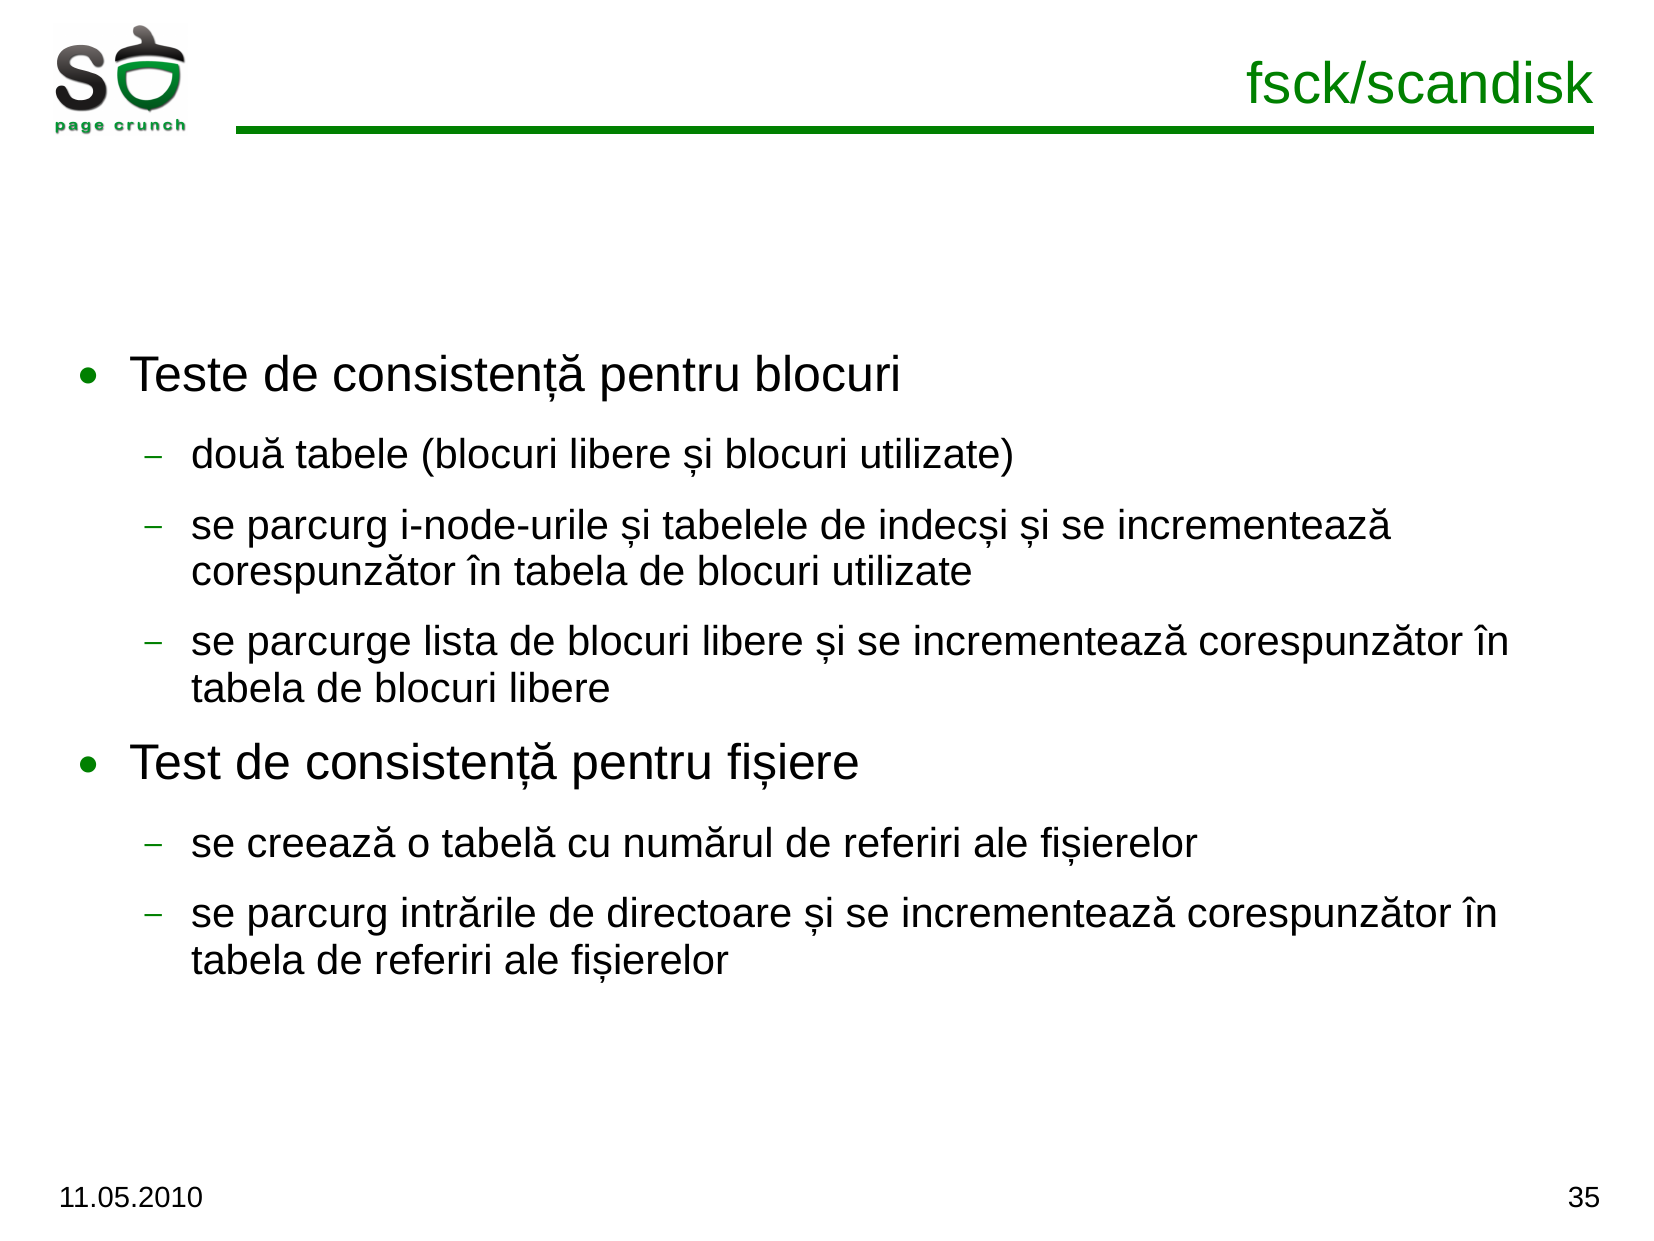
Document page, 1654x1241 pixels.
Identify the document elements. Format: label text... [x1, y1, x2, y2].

picture [53, 23, 188, 136]
list Teste de consistență pentru blocuri două tabele (blocuri libere și blocuri utilizate) se parcurg i-node-urile și tabelele de indecși și se incrementează corespunzător în tabela de blocuri utilizate se parcurge lista de blocuri libere și se incrementează corespunzător în tabela de blocuri libere Test de consistență pentru fișiere se creează o tabelă cu numărul de referiri ale fișierelor se parcurg intrările de directoare și se incrementează corespunzător în tabela de referiri ale fișierelor [59, 177, 1595, 1152]
title fsck/scandisk [236, 51, 1595, 117]
